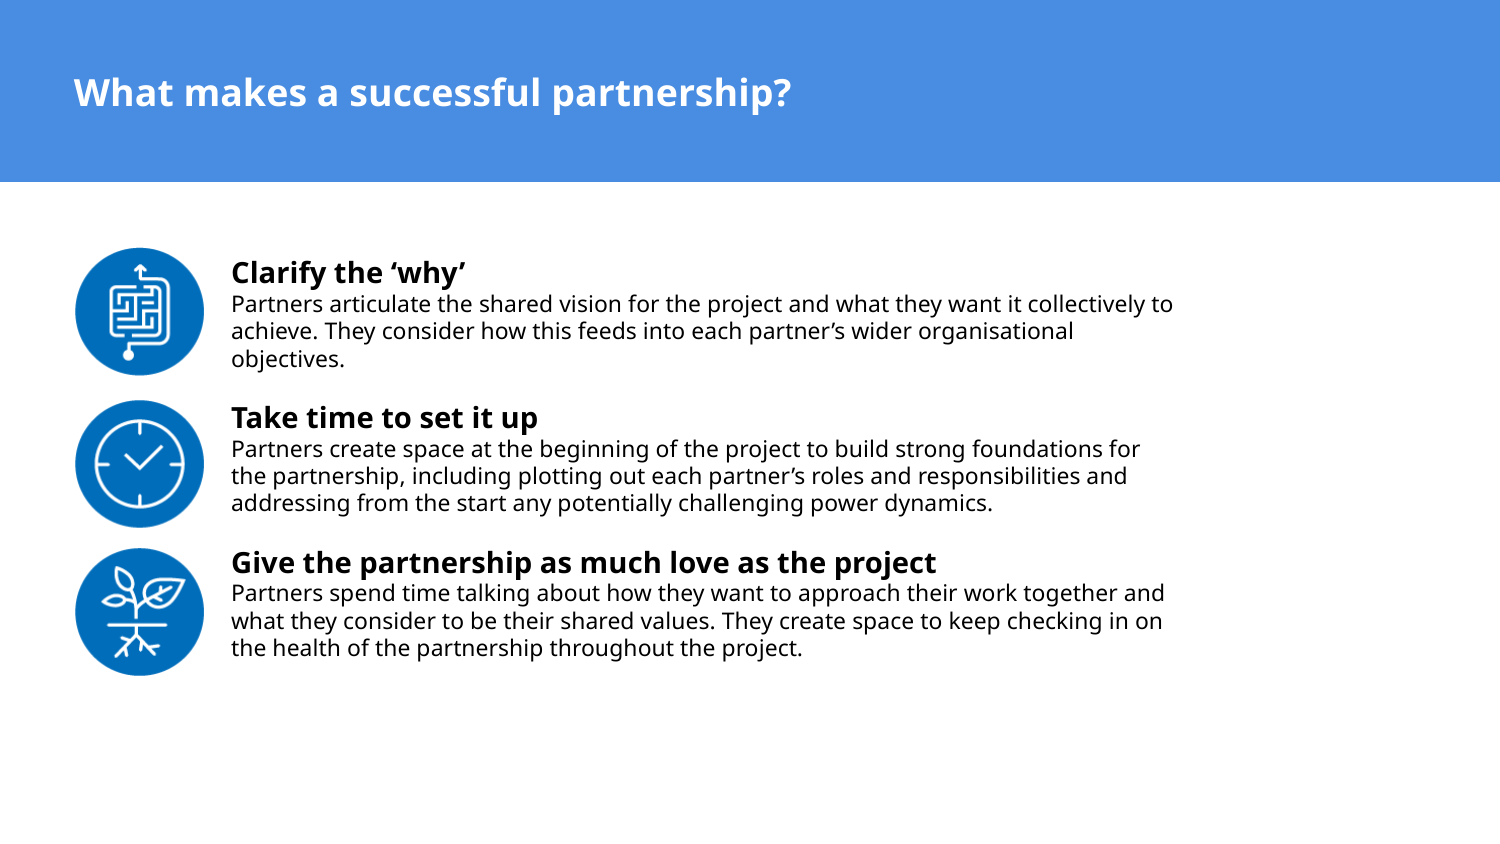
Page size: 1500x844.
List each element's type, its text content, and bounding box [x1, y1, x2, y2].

text_box Clarify the ‘why’ Partners articulate the shared vision for the project and what they want it collectively to achieve. They consider how this feeds into each partner’s wider organisational objectives. Take time to set it up Partners create space at the beginning of the project to build strong foundations for the partnership, including plotting out each partner’s roles and responsibilities and addressing from the start any potentially challenging power dynamics. Give the partnership as much love as the project Partners spend time talking about how they want to approach their work together and what they consider to be their shared values. They create space to keep checking in on the health of the partnership throughout the project. [216, 239, 1195, 677]
text_box What makes a successful partnership? [0, 0, 1500, 182]
picture [69, 543, 210, 680]
picture [69, 395, 210, 533]
picture [69, 239, 210, 385]
